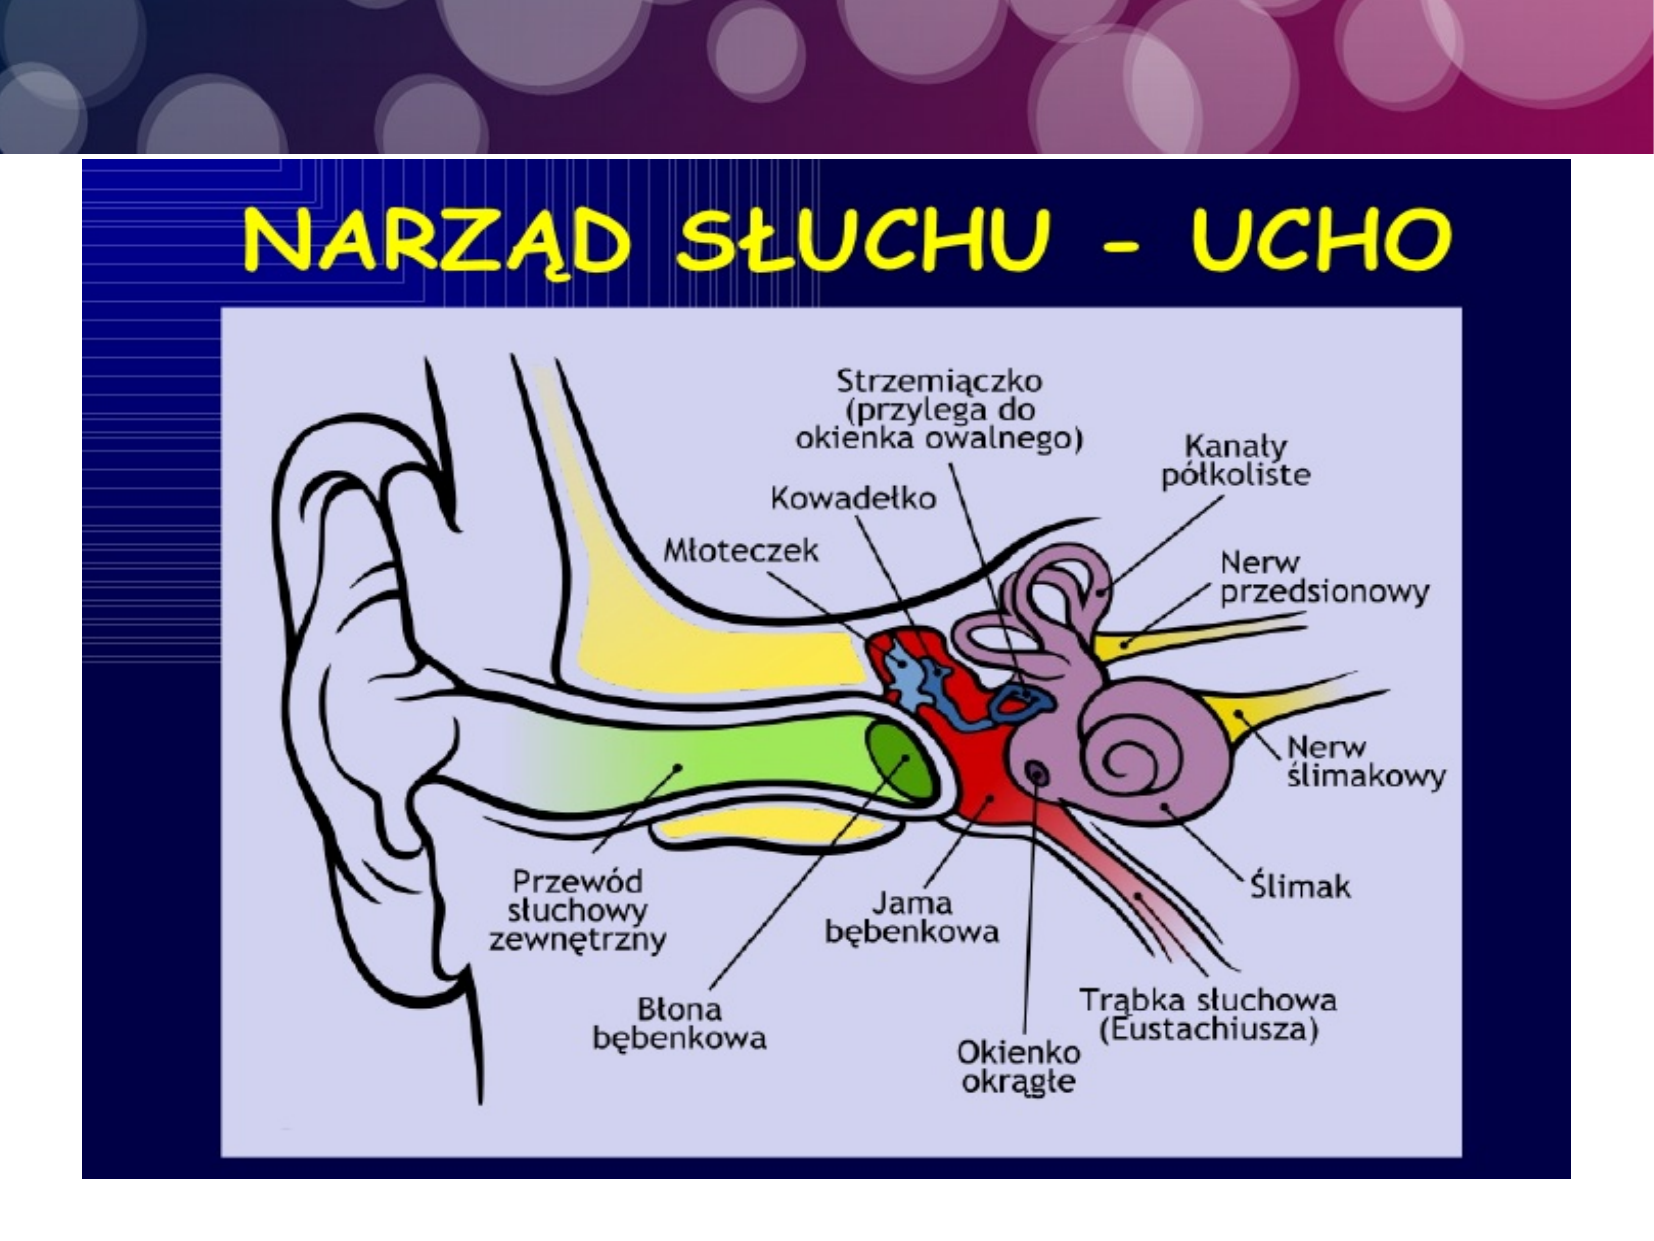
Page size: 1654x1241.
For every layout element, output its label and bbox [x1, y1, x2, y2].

picture [82, 159, 1571, 1179]
